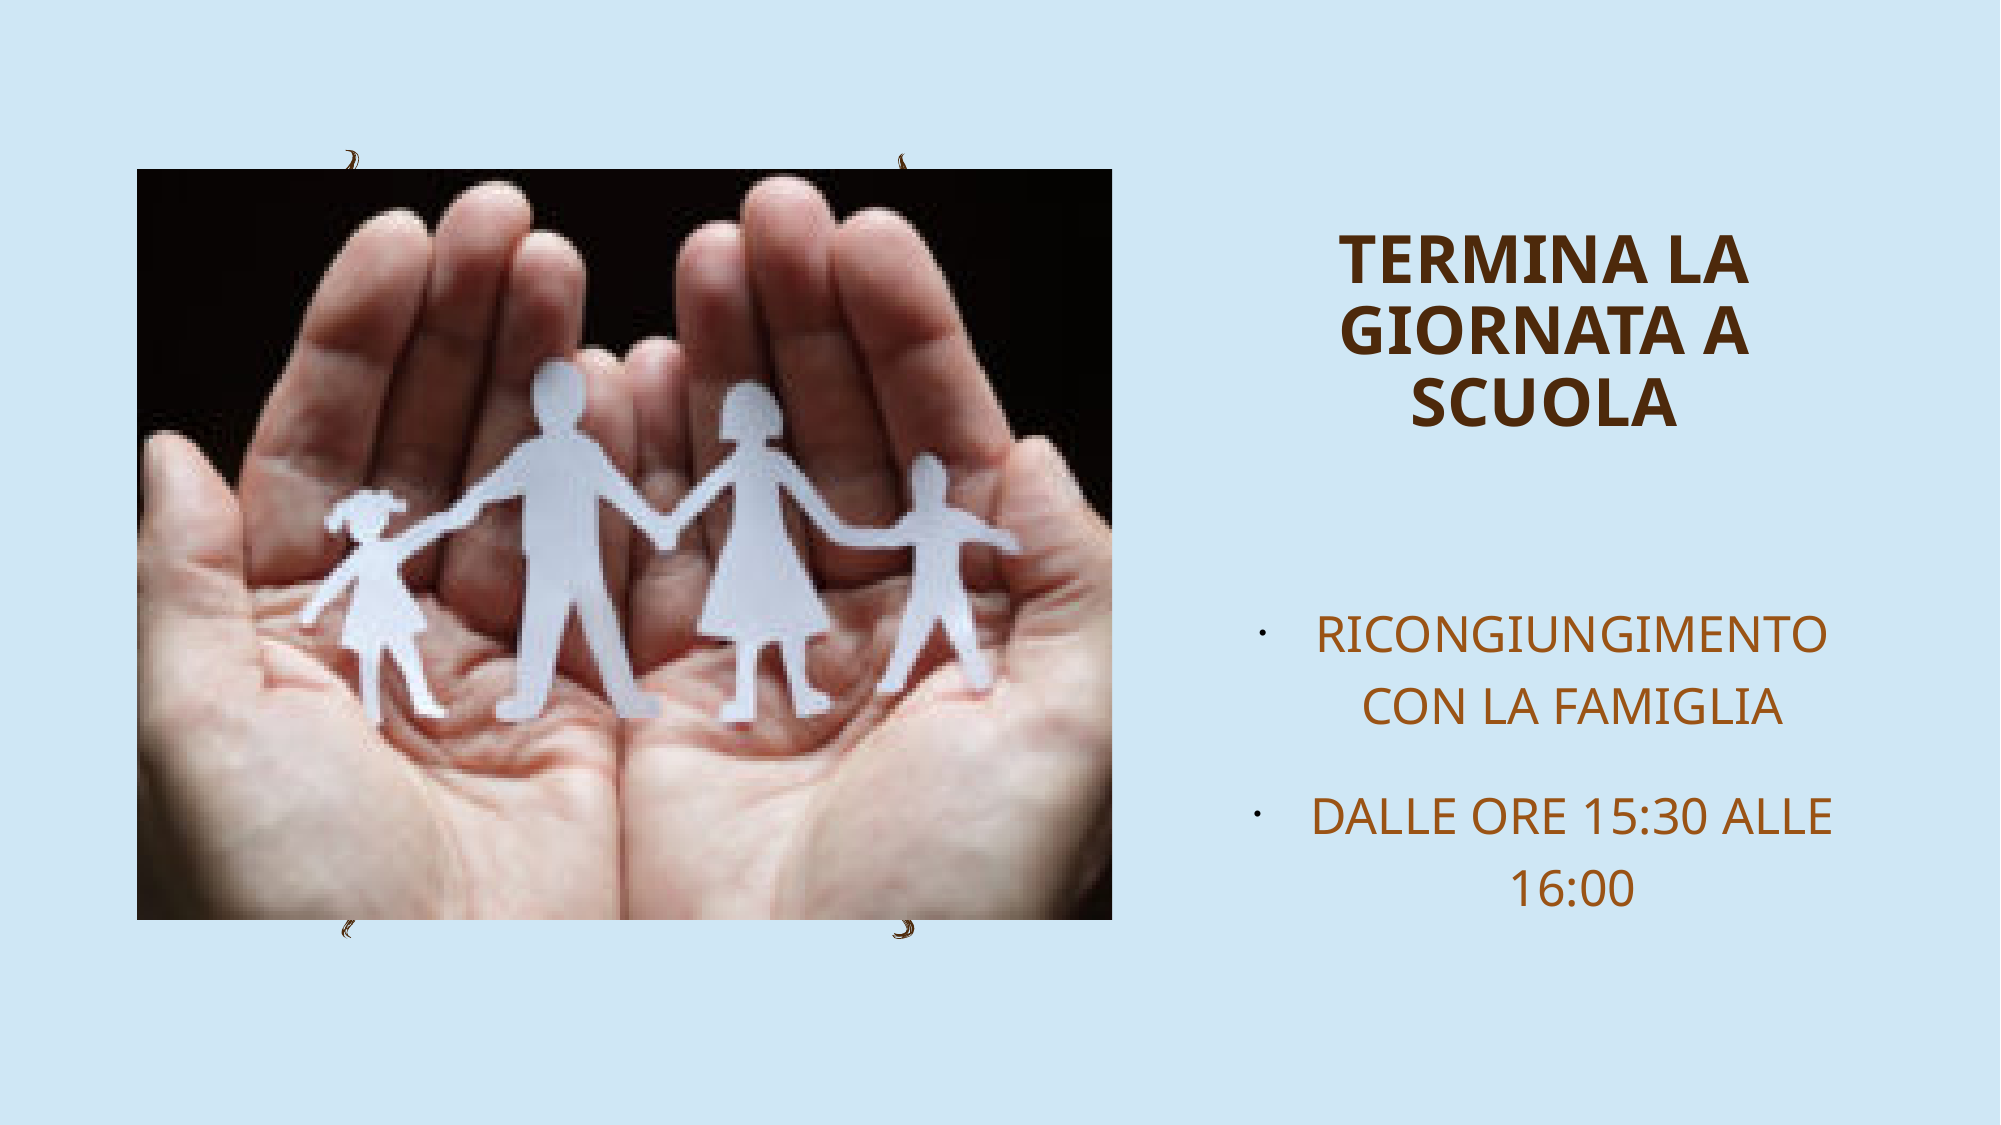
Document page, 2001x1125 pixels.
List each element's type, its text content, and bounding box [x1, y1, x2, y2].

title TERMINA LA GIORNATA A SCUOLA [1229, 218, 1860, 564]
picture [137, 169, 1113, 920]
list RICONGIUNGIMENTO CON LA FAMIGLIA DALLE ORE 15:30 ALLE 16:00 [1229, 583, 1860, 940]
